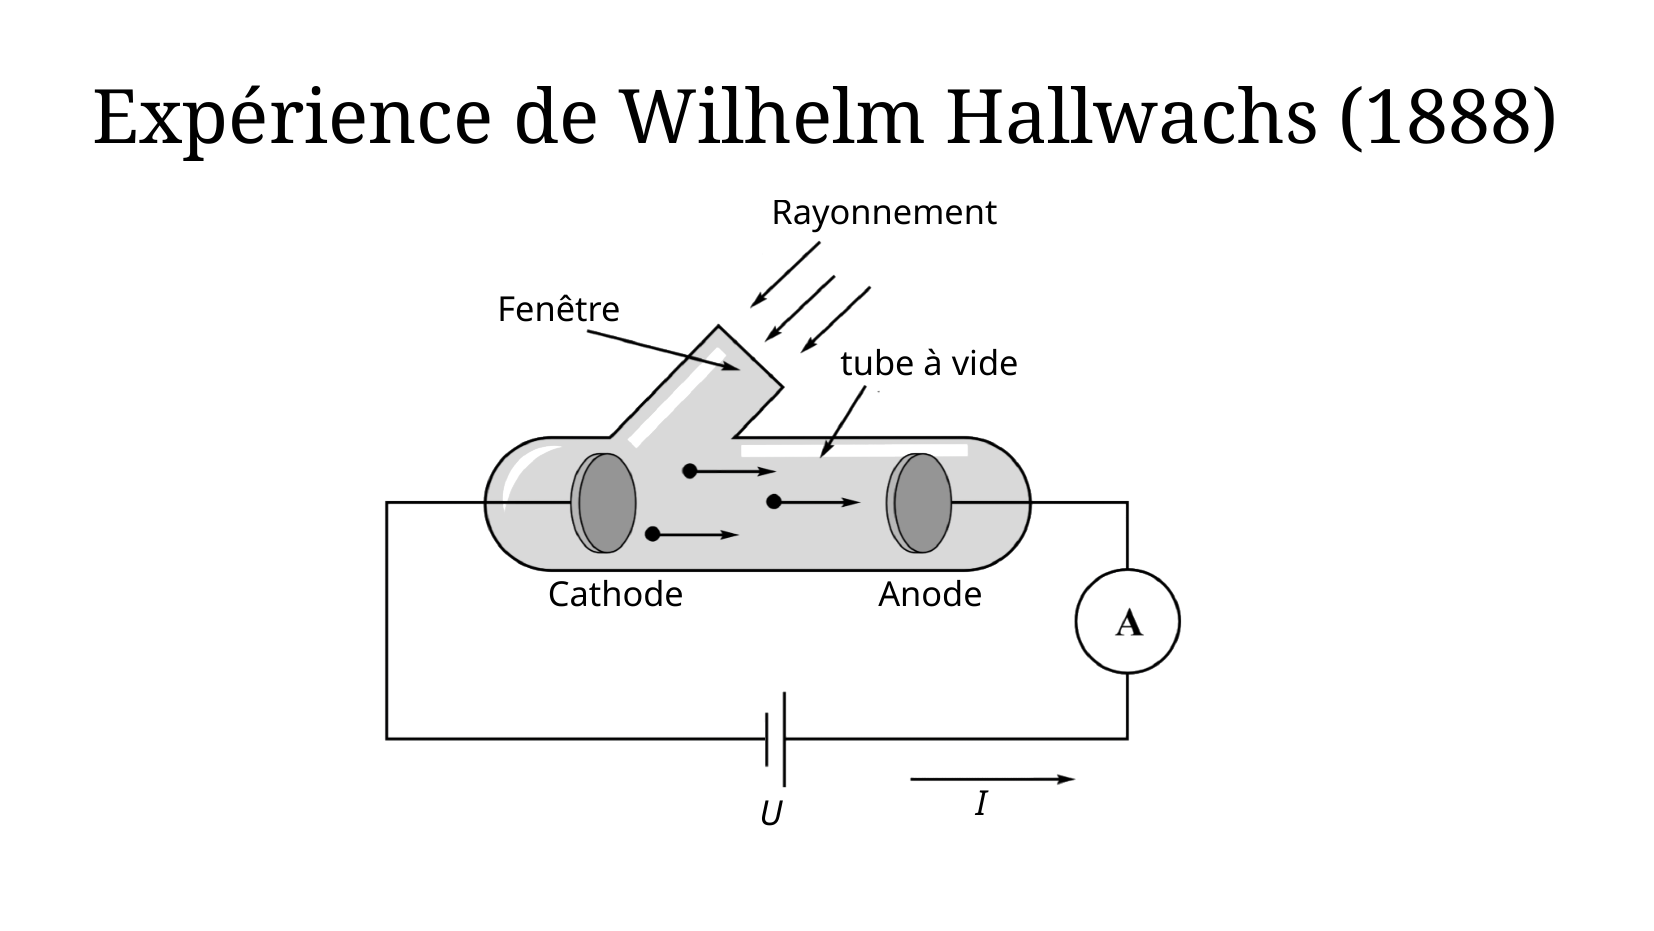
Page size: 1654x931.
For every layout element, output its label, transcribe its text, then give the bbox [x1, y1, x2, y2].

title Expérience de Wilhelm Hallwachs (1888) [82, 37, 1571, 193]
picture [295, 200, 1300, 886]
